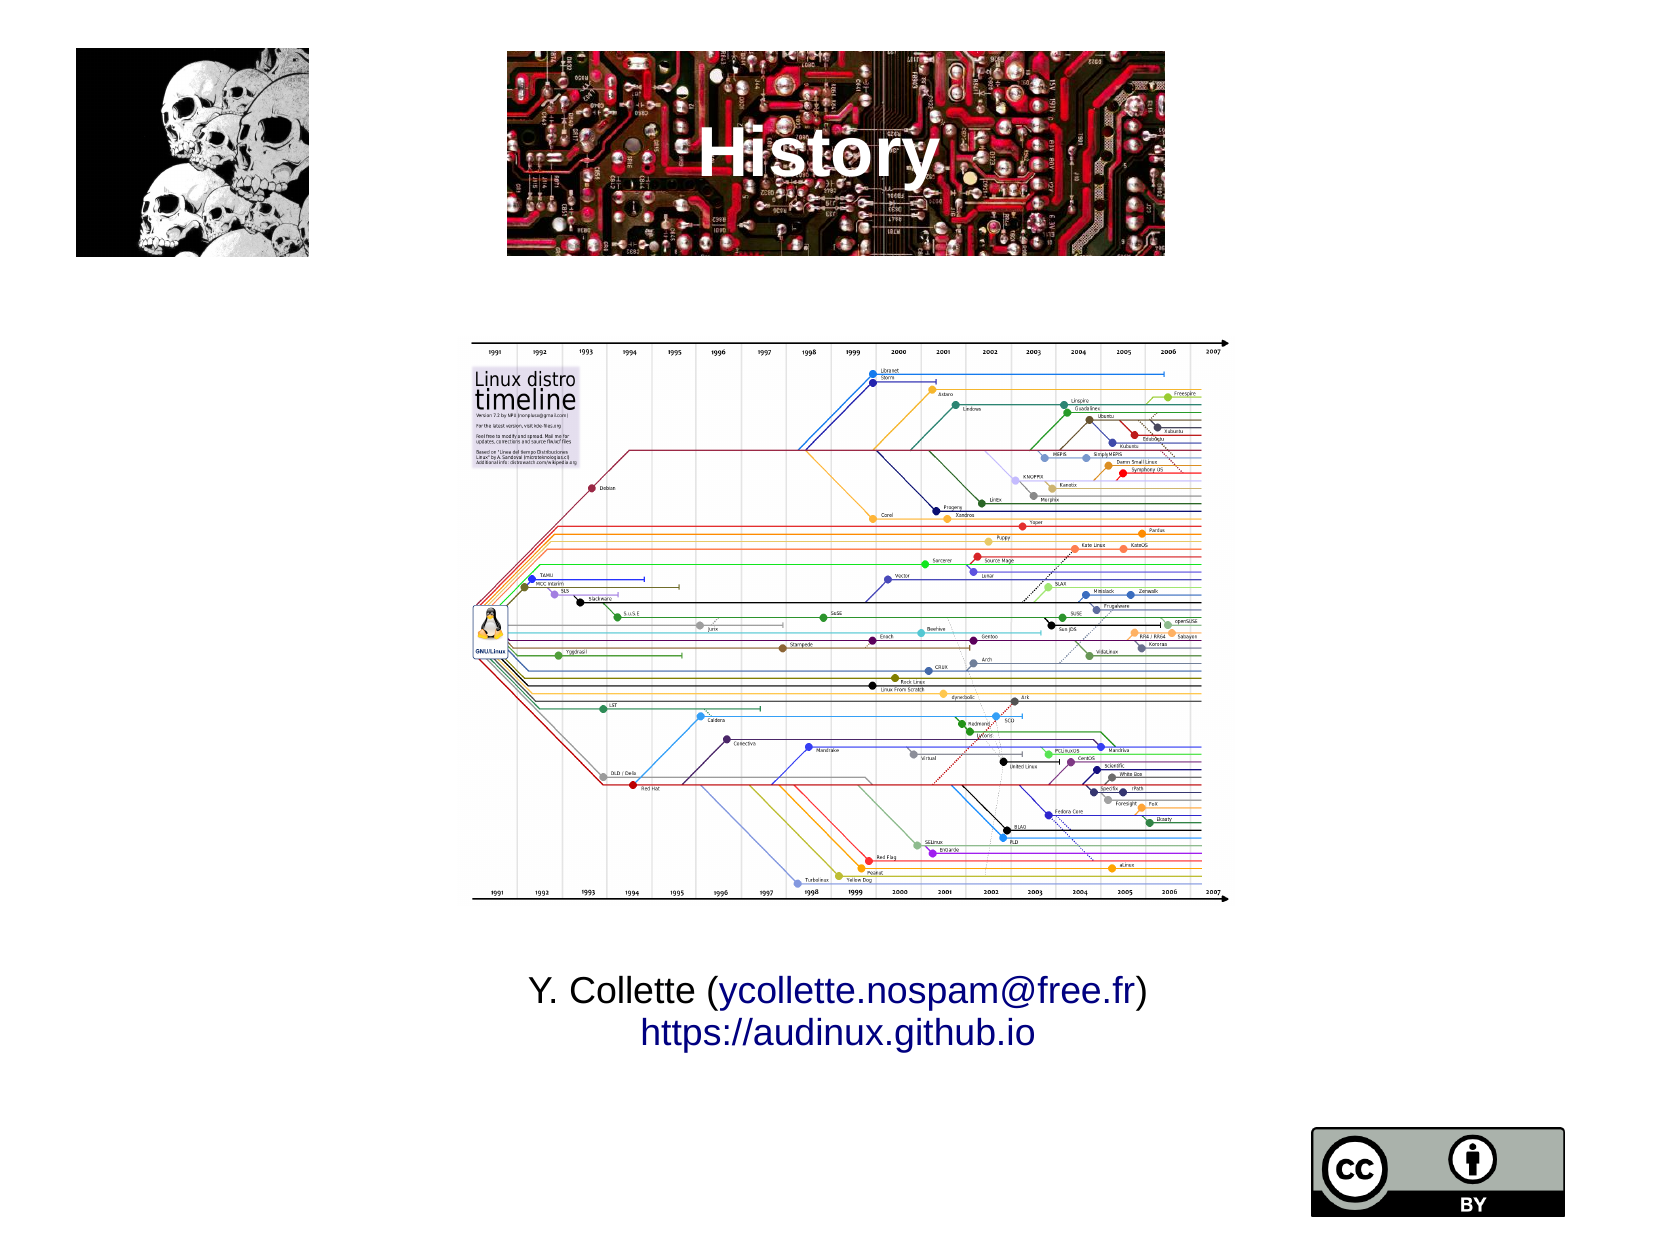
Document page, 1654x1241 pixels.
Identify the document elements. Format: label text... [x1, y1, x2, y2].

picture [457, 336, 1235, 906]
picture [1311, 1127, 1565, 1217]
text_box Y. Collette (ycollette.nospam@free.fr) https://audinux.github.io [501, 962, 1175, 1103]
picture [76, 48, 309, 257]
text_box History [682, 104, 994, 278]
picture [507, 51, 1165, 256]
